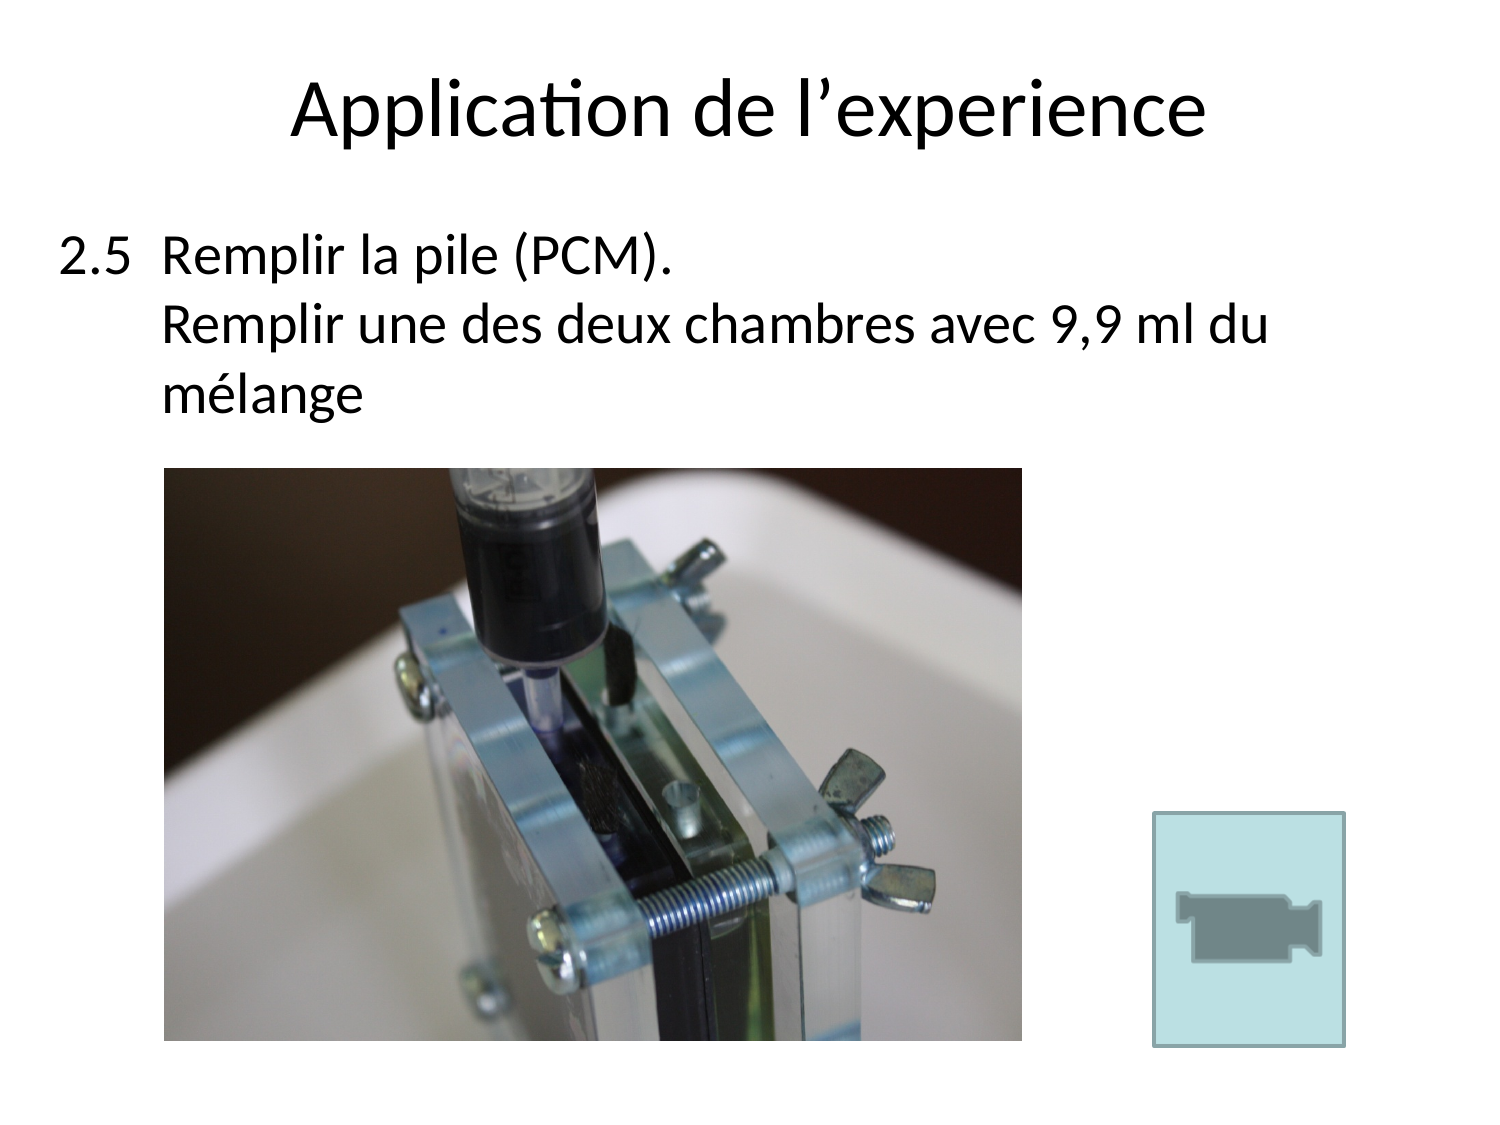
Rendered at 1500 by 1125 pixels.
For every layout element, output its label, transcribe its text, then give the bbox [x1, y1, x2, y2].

title Application de l’experience [75, 45, 1426, 161]
text_box 2.5 Remplir la pile (PCM). Remplir une des deux chambres avec 9,9 ml du mélange [44, 208, 1492, 434]
picture [1151, 810, 1347, 1049]
picture [164, 468, 1022, 1041]
